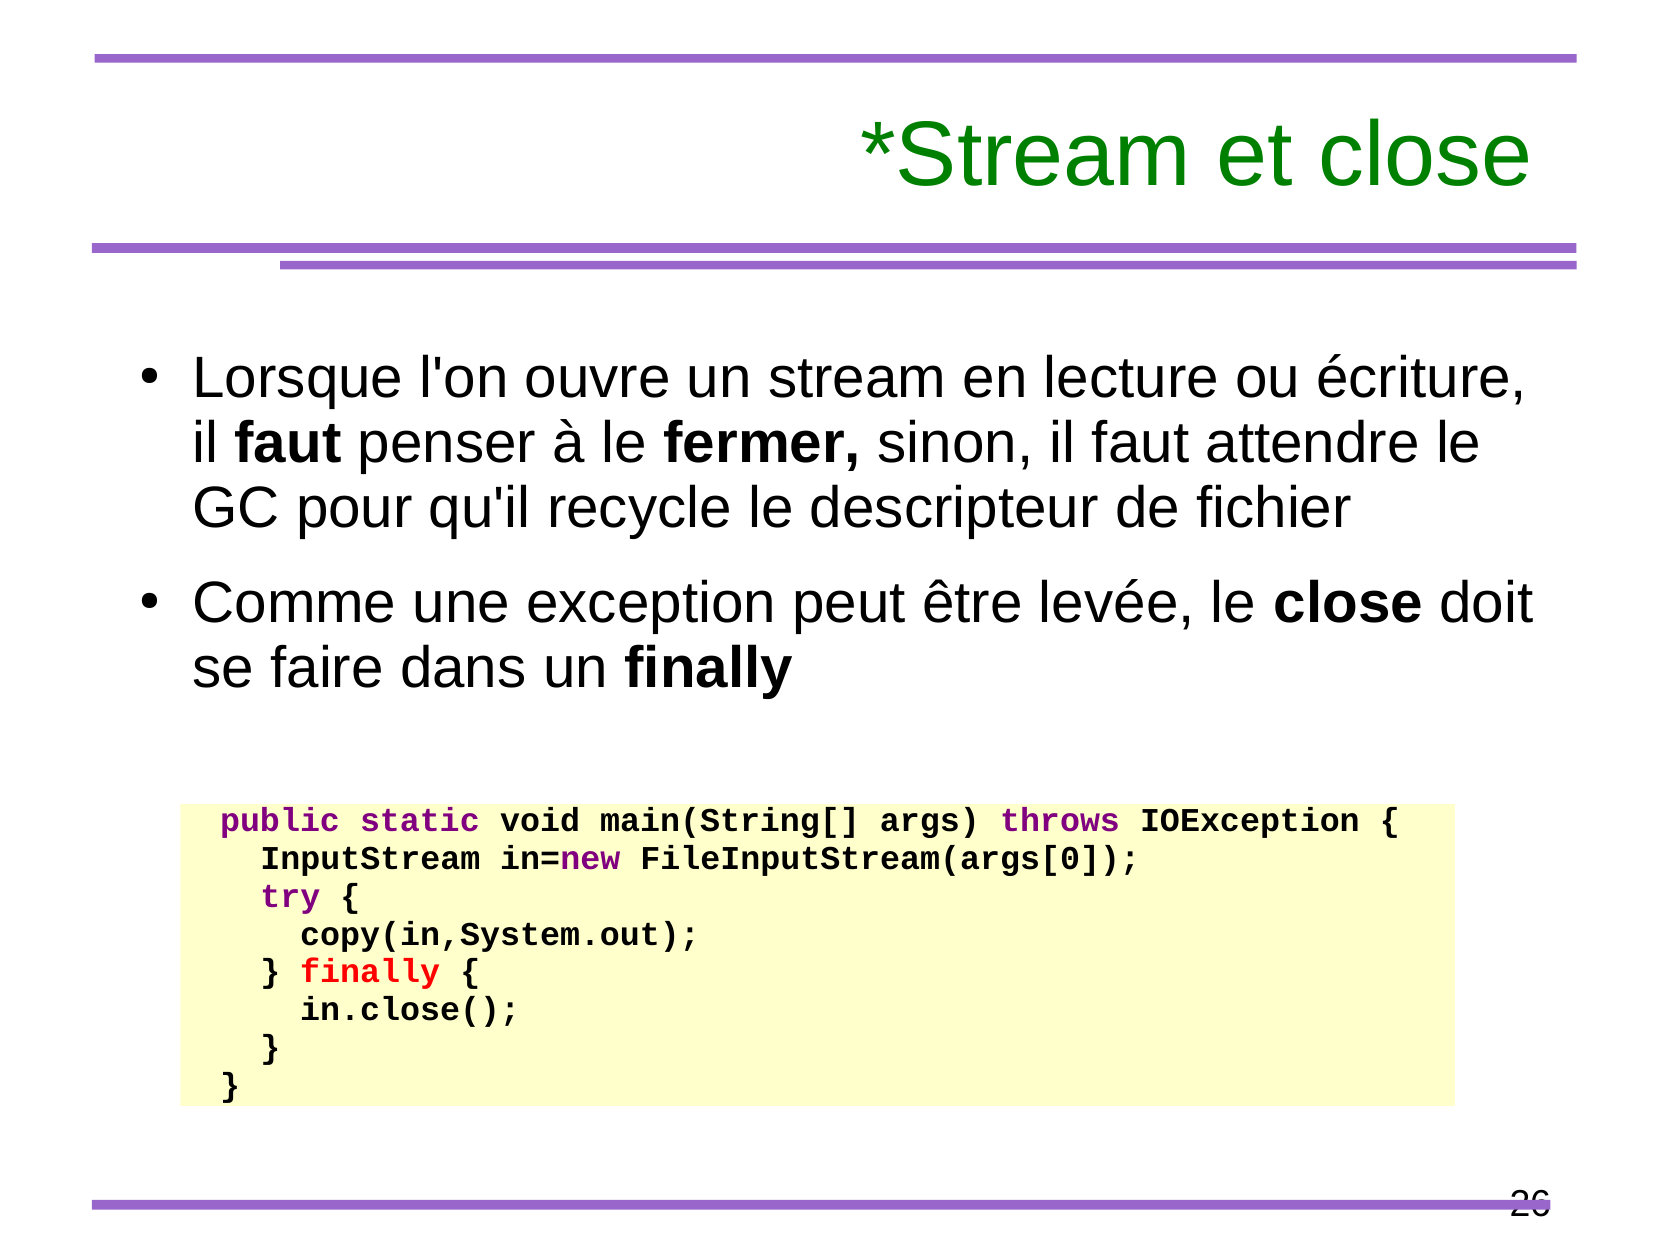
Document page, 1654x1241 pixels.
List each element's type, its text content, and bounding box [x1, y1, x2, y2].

list Lorsque l'on ouvre un stream en lecture ou écriture, il faut penser à le fermer, sinon, il faut attendre le GC pour qu'il recycle le descripteur de fichier Comme une exception peut être levée, le close doit se faire dans un finally [121, 344, 1534, 813]
title *Stream et close [121, 49, 1534, 257]
text_box public static void main(String[] args) throws IOException { InputStream in=new FileInputStream(args[0]); try { copy(in,System.out); } finally { in.close(); } } [180, 804, 1455, 1106]
